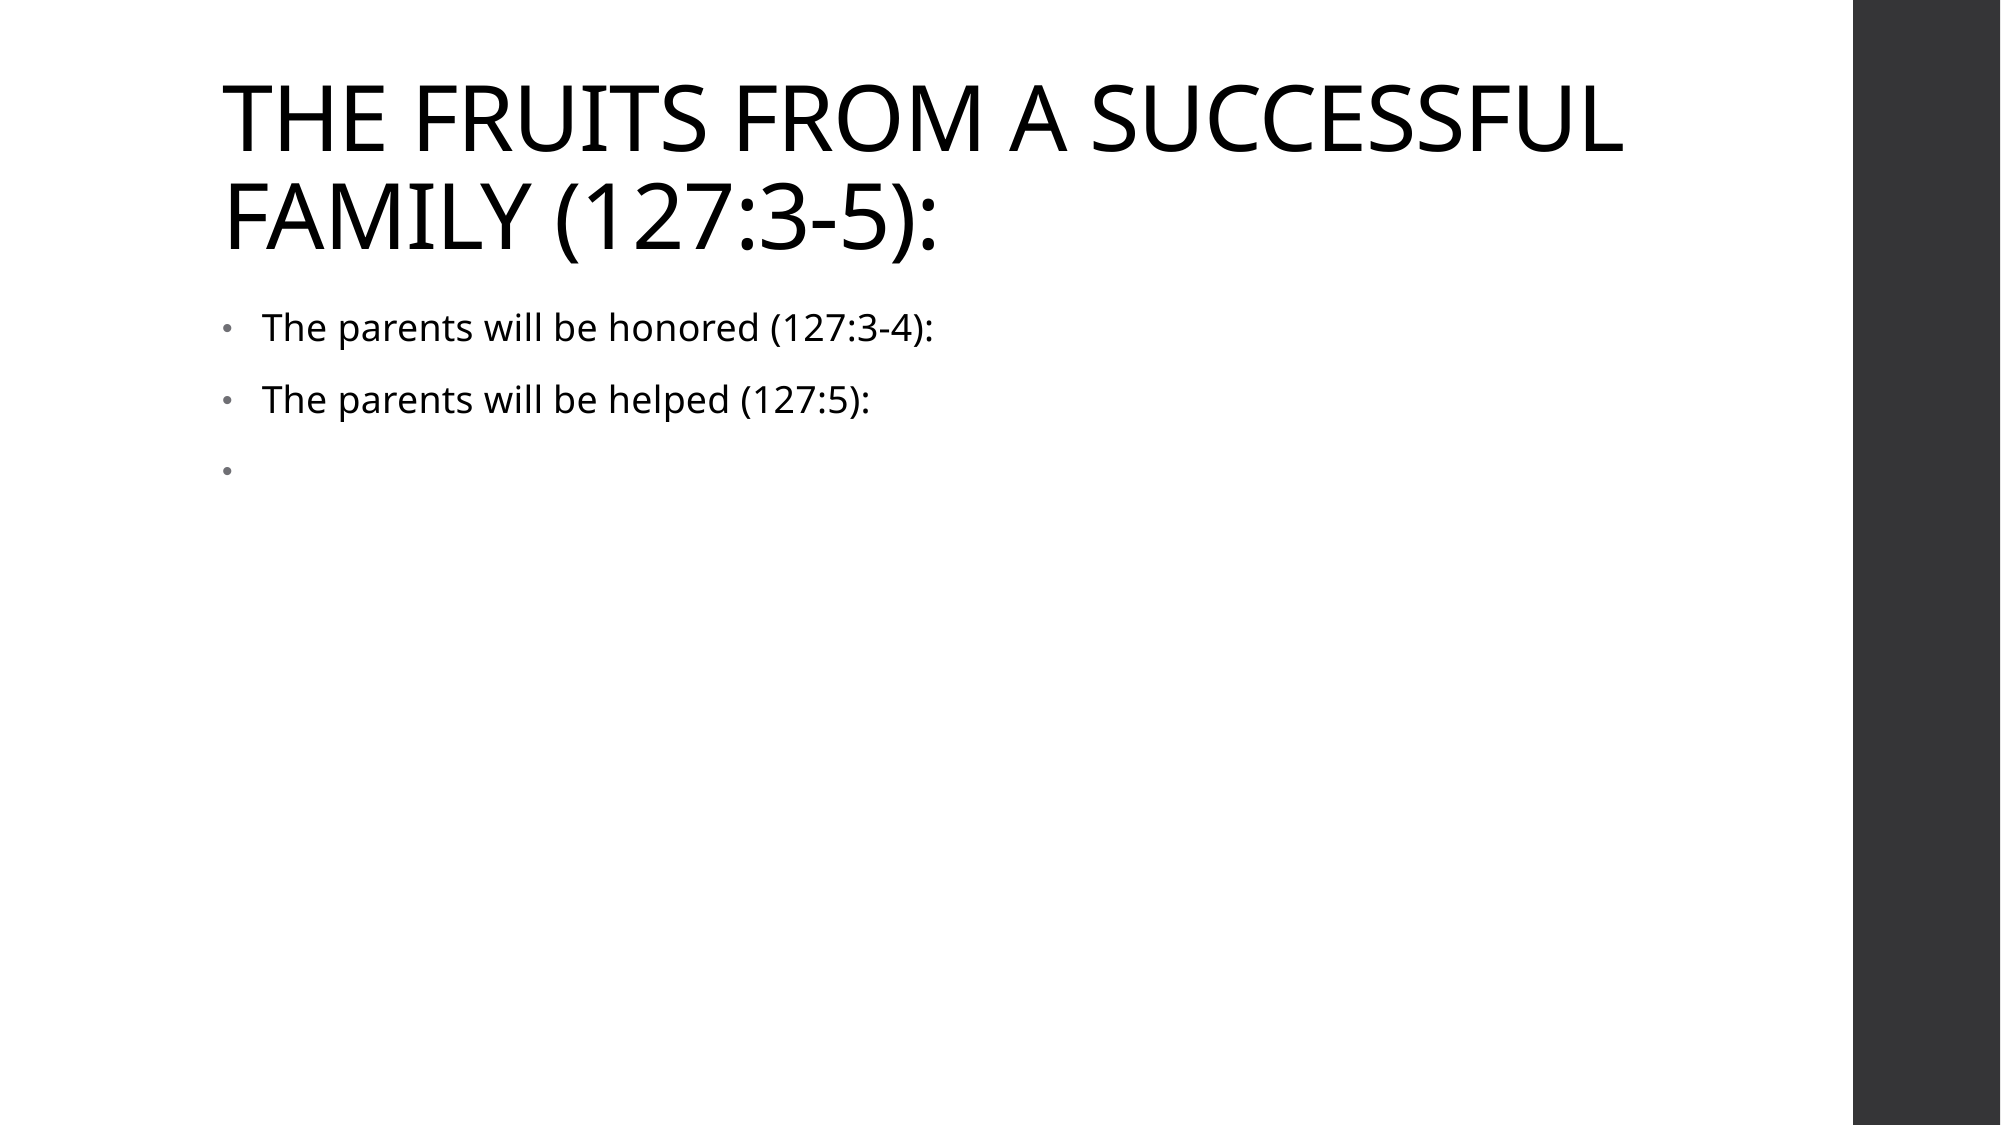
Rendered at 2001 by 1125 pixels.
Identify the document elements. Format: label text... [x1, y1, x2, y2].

title THE FRUITS FROM A SUCCESSFUL FAMILY (127:3-5): [206, 60, 1797, 278]
list The parents will be honored (127:3-4): The parents will be helped (127:5): [206, 299, 1617, 1014]
